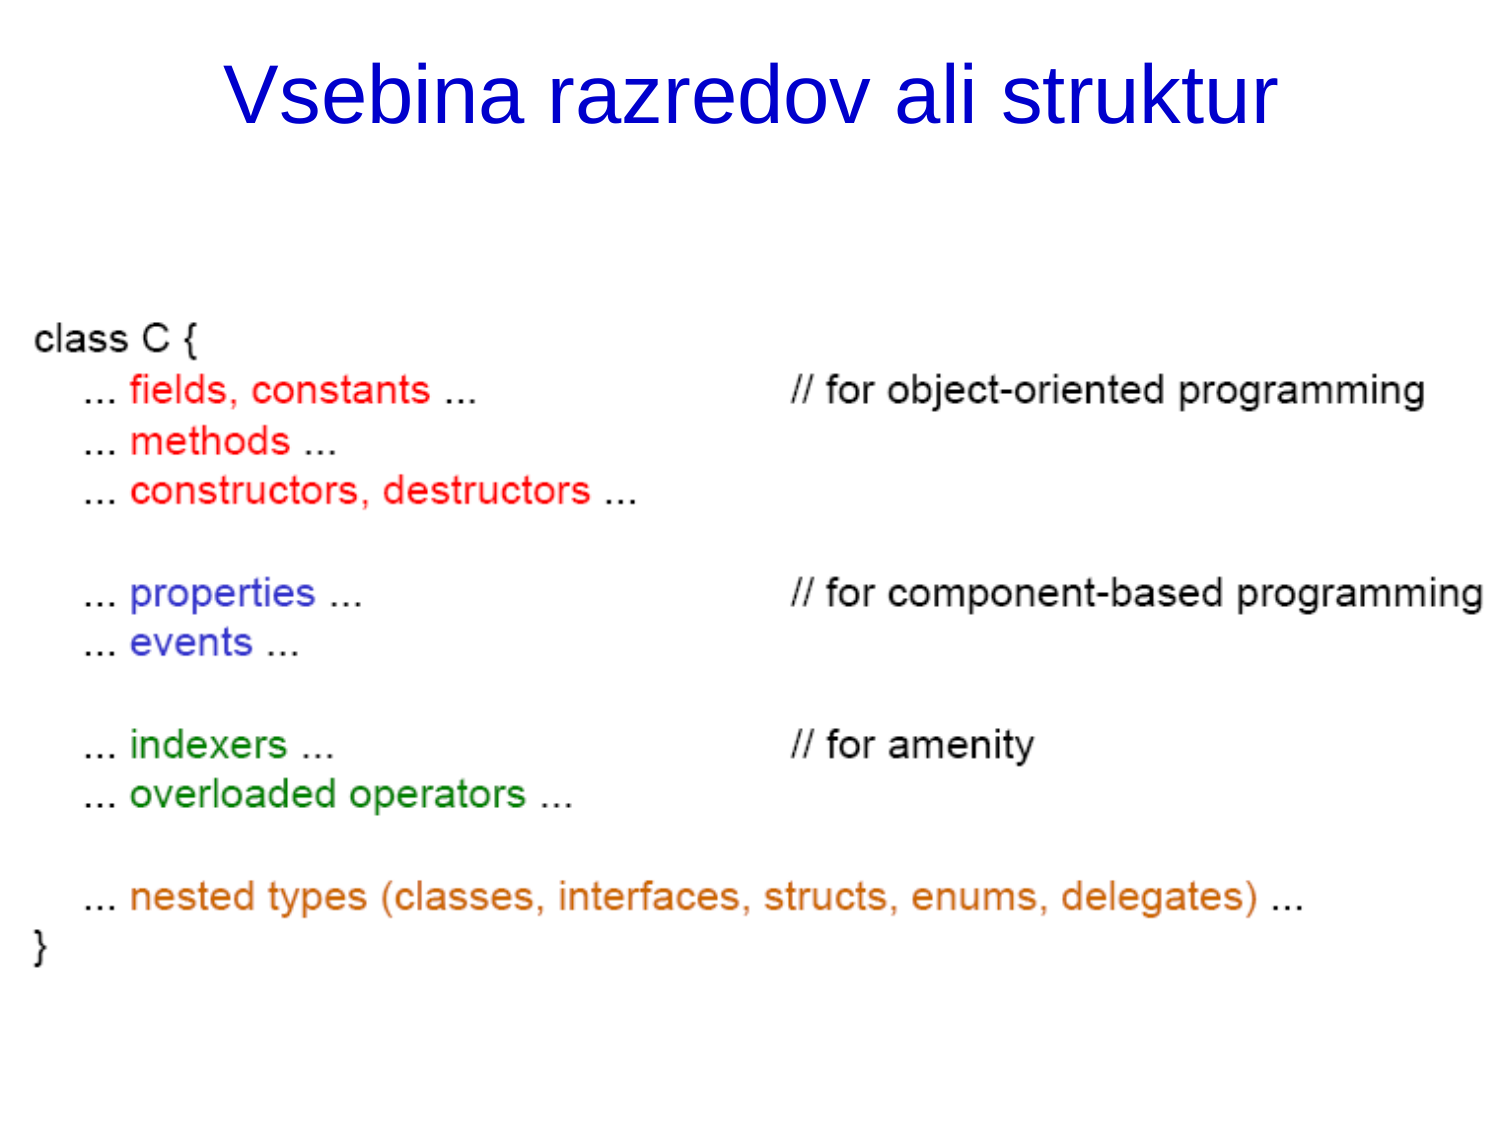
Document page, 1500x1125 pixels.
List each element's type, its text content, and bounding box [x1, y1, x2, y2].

text_box [0, 256, 1500, 1012]
title Vsebina razredov ali struktur [76, 30, 1427, 149]
